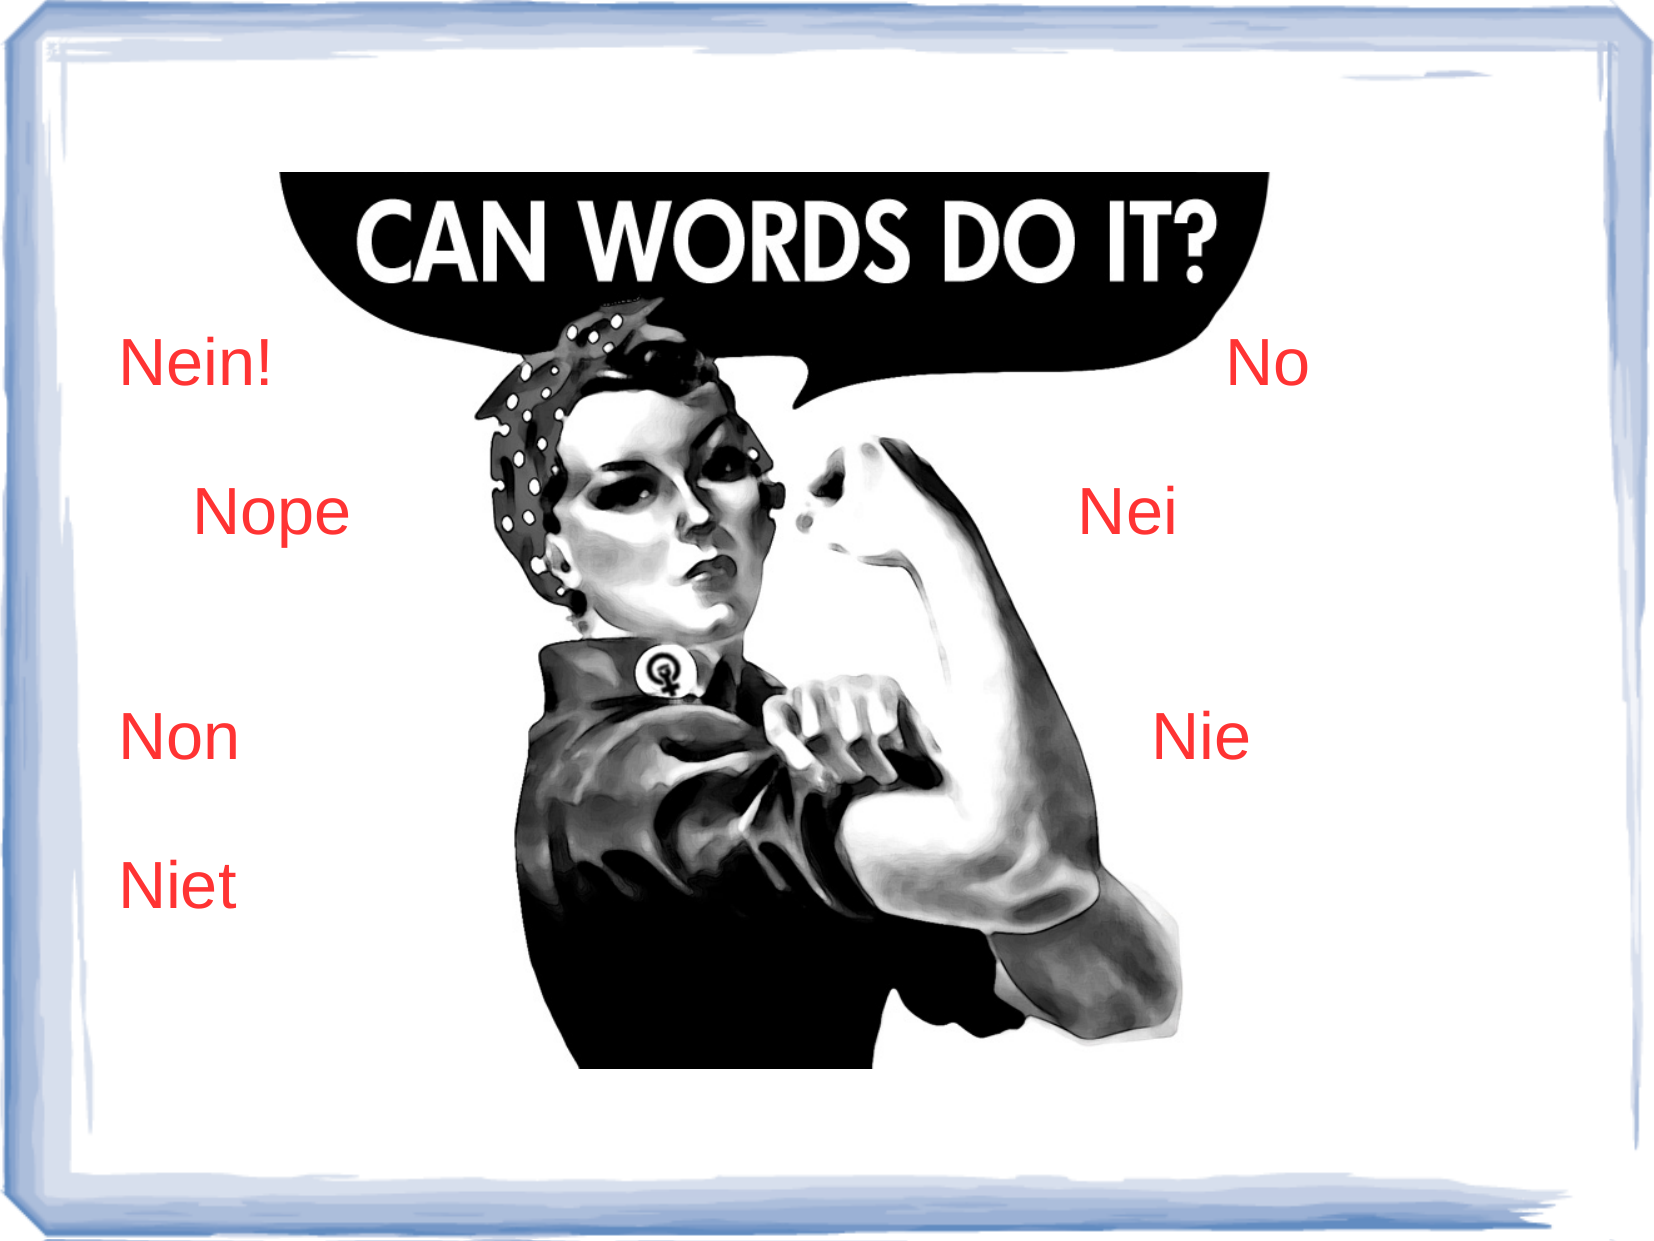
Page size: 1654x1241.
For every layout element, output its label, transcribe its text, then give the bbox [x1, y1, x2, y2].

picture [0, 0, 1654, 1241]
text_box Nein! No Nope Nei Non Nie Niet [118, 324, 1571, 1148]
